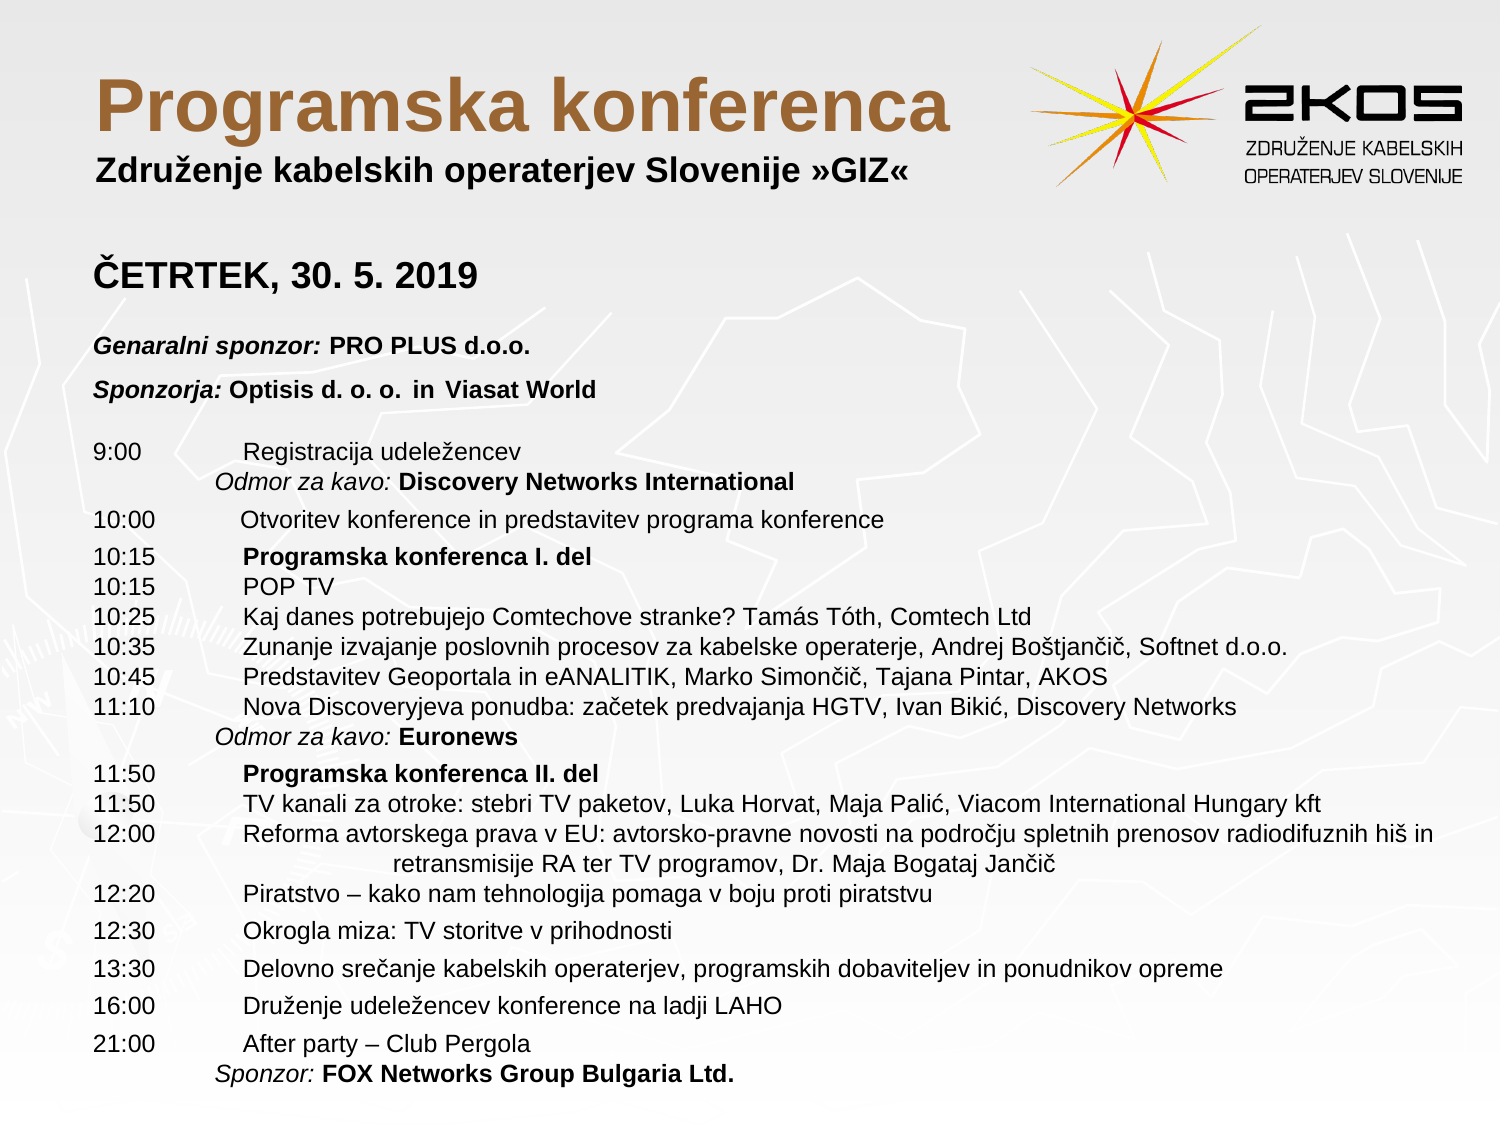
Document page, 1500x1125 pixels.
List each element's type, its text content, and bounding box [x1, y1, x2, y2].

text_box ČETRTEK, 30. 5. 2019 Genaralni sponzor: PRO PLUS d.o.o. Sponzorja: Optisis d. o. o. in Viasat World 9:00 Registracija udeležencev Odmor za kavo: Discovery Networks International 10:00 Otvoritev konference in predstavitev programa konference 10:15 Programska konferenca I. del 10:15 POP TV 10:25 Kaj danes potrebujejo Comtechove stranke? Tamás Tóth, Comtech Ltd 10:35 Zunanje izvajanje poslovnih procesov za kabelske operaterje, Andrej Boštjančič, Softnet d.o.o. 10:45 Predstavitev Geoportala in eANALITIK, Marko Simončič, Tajana Pintar, AKOS 11:10 Nova Discoveryjeva ponudba: začetek predvajanja HGTV, Ivan Bikić, Discovery Networks Odmor za kavo: Euronews 11:50 Programska konferenca II. del 11:50 TV kanali za otroke: stebri TV paketov, Luka Horvat, Maja Palić, Viacom International Hungary kft 12:00 Reforma avtorskega prava v EU: avtorsko-pravne novosti na področju spletnih prenosov radiodifuznih hiš in retransmisije RA ter TV programov, Dr. Maja Bogataj Jančič 12:20 Piratstvo – kako nam tehnologija pomaga v boju proti piratstvu 12:30 Okrogla miza: TV storitve v prihodnosti 13:30 Delovno srečanje kabelskih operaterjev, programskih dobaviteljev in ponudnikov opreme 16:00 Druženje udeležencev konference na ladji LAHO 21:00 After party – Club Pergola Sponzor: FOX Networks Group Bulgaria Ltd. [78, 243, 1472, 1123]
text_box Programska konferenca Združenje kabelskih operaterjev Slovenije »GIZ« [58, 42, 1004, 197]
picture [1021, 18, 1471, 194]
